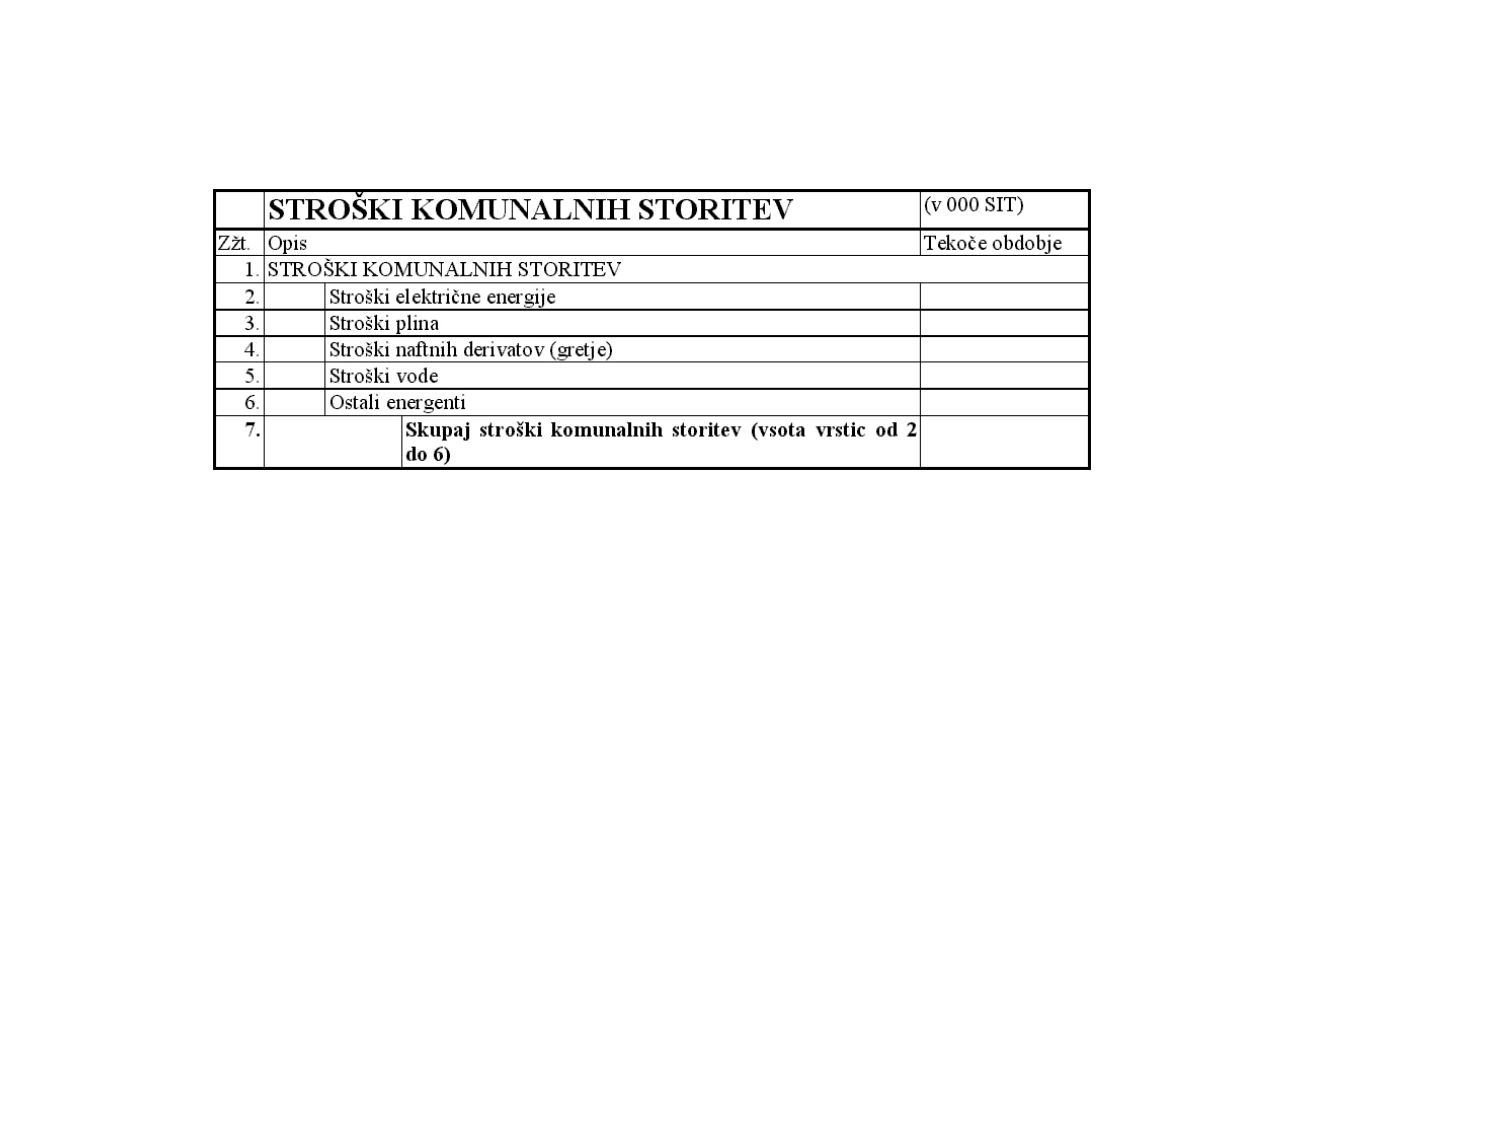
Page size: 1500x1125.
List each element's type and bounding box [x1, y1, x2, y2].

picture [210, 187, 1093, 472]
